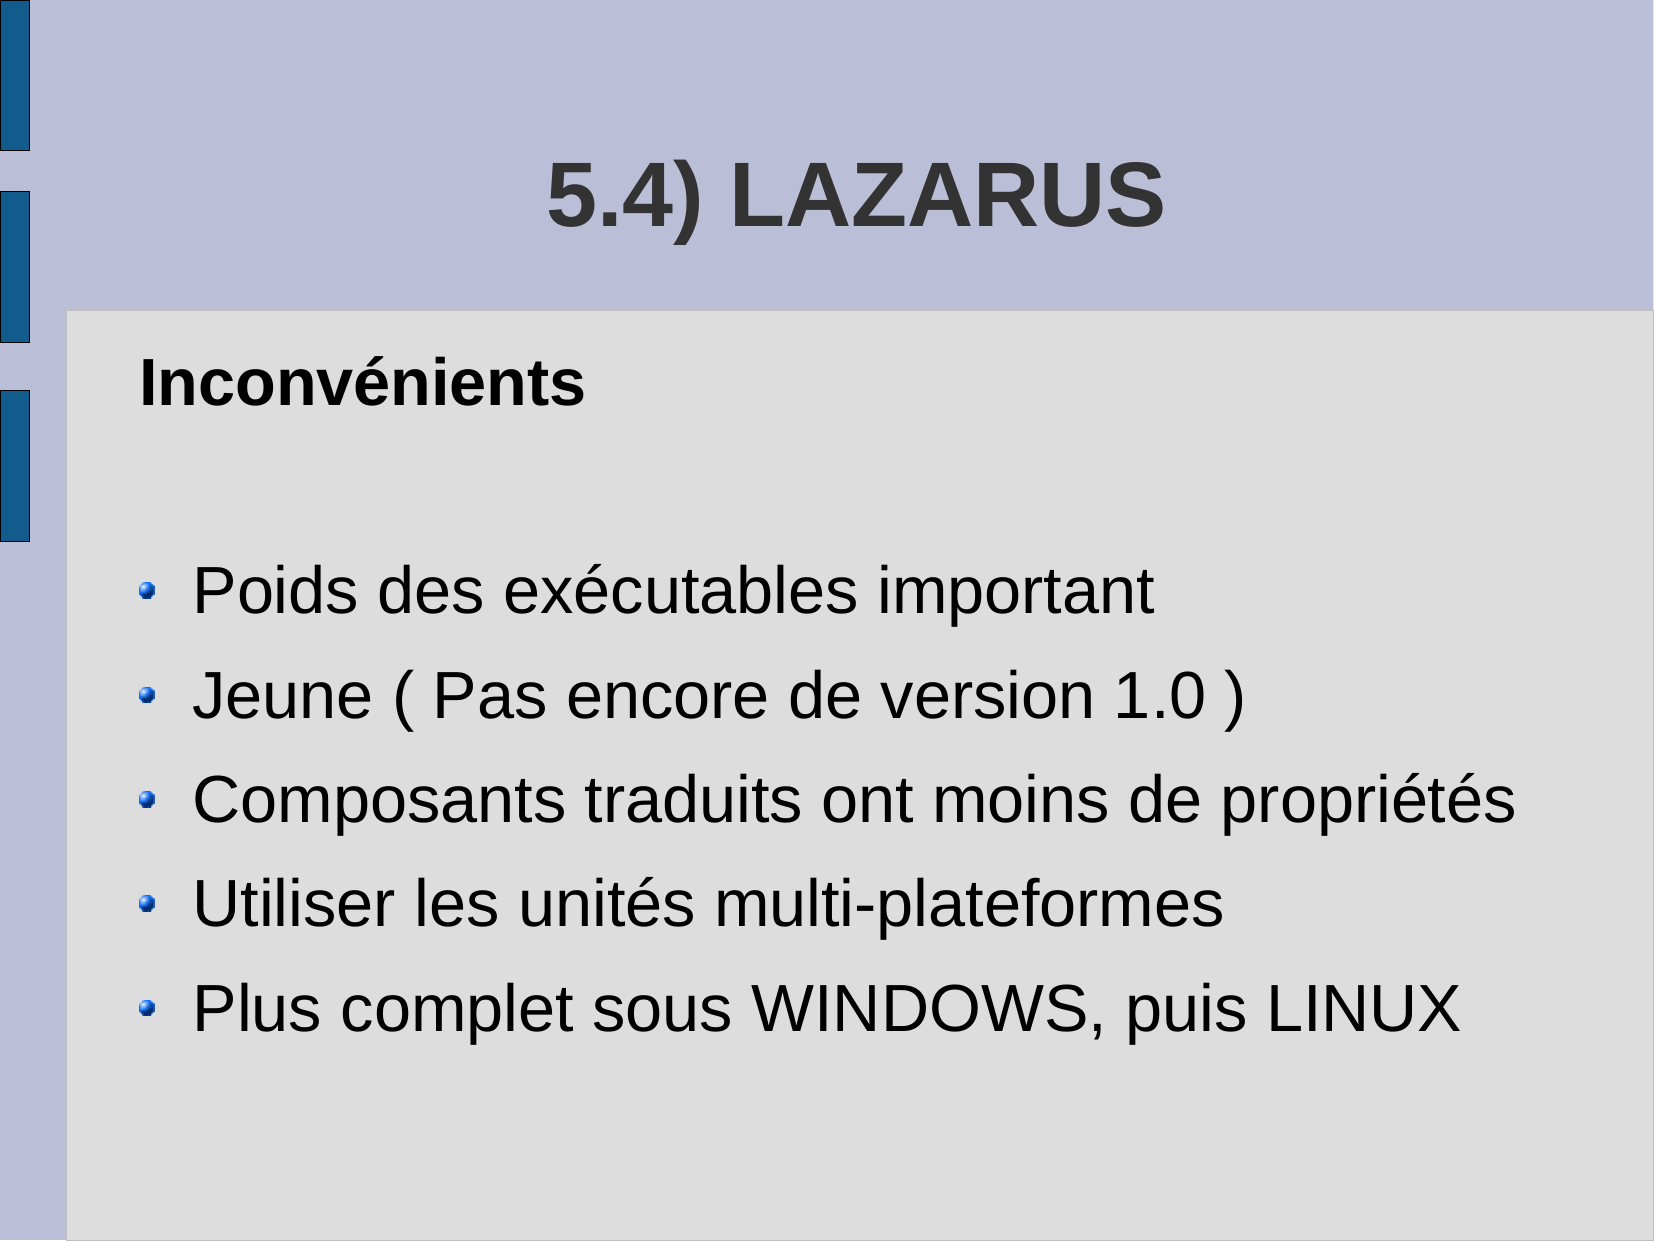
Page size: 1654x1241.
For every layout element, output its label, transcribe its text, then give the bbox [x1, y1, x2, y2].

list Inconvénients Poids des exécutables important Jeune ( Pas encore de version 1.0 ) Composants traduits ont moins de propriétés Utiliser les unités multi-plateformes Plus complet sous WINDOWS, puis LINUX [121, 344, 1534, 1127]
title 5.4) LAZARUS [121, 91, 1534, 299]
